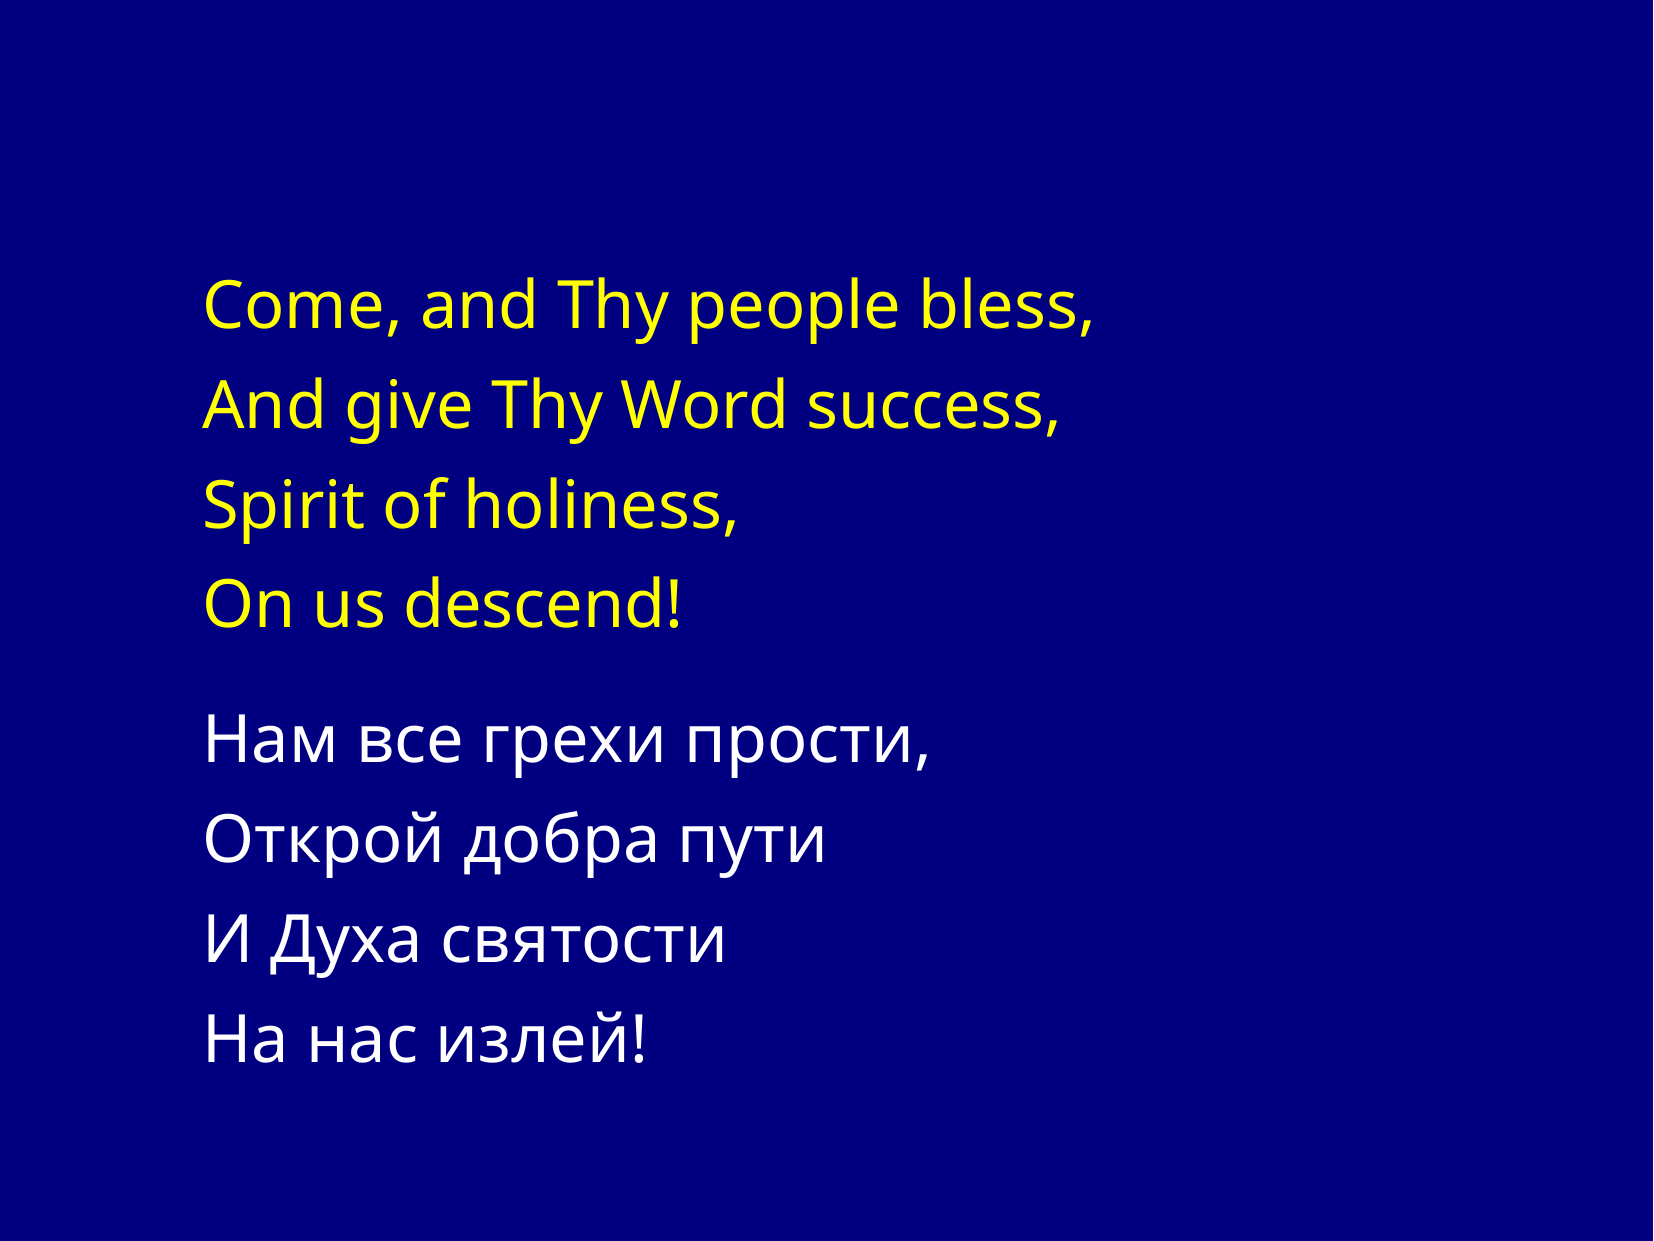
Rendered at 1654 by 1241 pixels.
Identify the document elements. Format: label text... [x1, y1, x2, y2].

text_box Come, and Thy people bless, And give Thy Word success, Spirit of holiness, On us descend! [75, 150, 1576, 638]
text_box Нам все грехи прости, Открой добра пути И Духа святости На нас излей! [75, 675, 1576, 1163]
